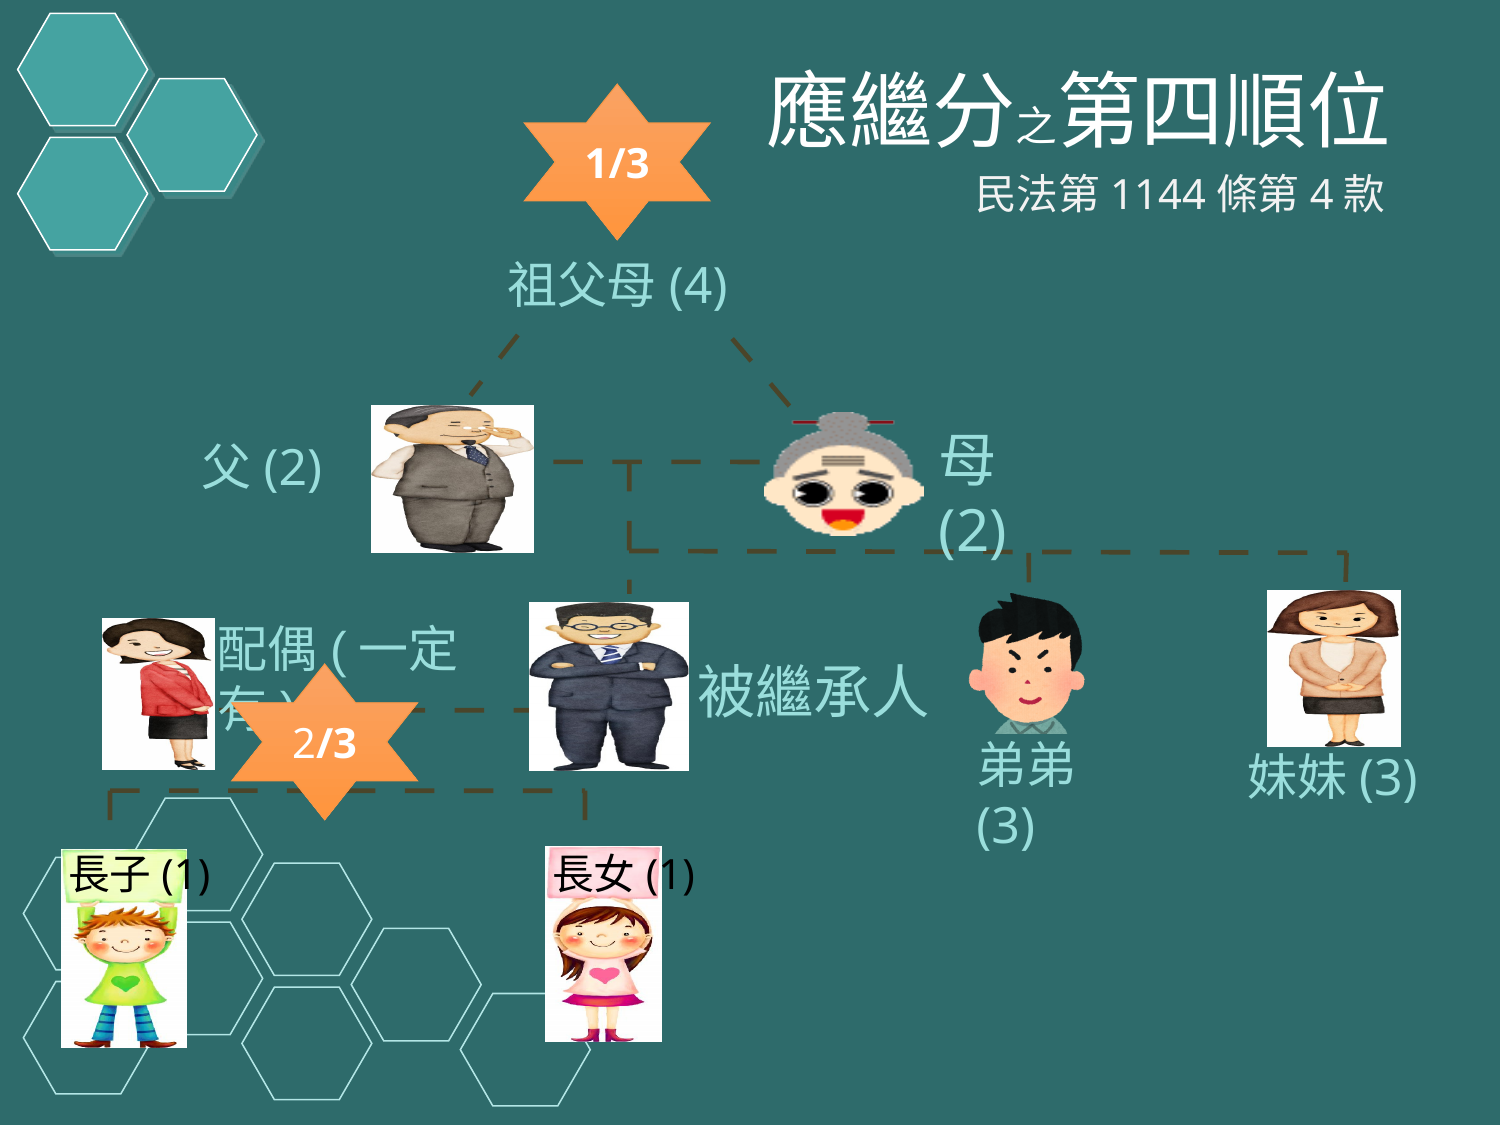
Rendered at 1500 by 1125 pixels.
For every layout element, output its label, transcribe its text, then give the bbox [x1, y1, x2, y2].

text_box 配偶(一定有) [197, 607, 534, 748]
picture [764, 412, 924, 536]
picture [61, 906, 187, 1049]
text_box 祖父母(4) [476, 243, 758, 324]
picture [529, 602, 689, 771]
text_box 2/3 [231, 664, 418, 820]
text_box 母(2) [923, 415, 1086, 571]
text_box 民法第1144條第4款 [686, 157, 1406, 228]
text_box 父(2) [186, 427, 348, 503]
picture [950, 589, 1110, 735]
text_box 1/3 [524, 84, 711, 240]
title 應繼分之第四順位 [277, 42, 1406, 173]
picture [545, 906, 662, 1042]
text_box 長女(1) [537, 839, 726, 906]
picture [1267, 590, 1401, 747]
text_box 長子(1) [53, 839, 253, 906]
picture [102, 618, 215, 770]
picture [371, 405, 534, 553]
text_box 妹妹(3) [1232, 737, 1434, 813]
text_box 弟弟(3) [961, 725, 1159, 861]
text_box 被繼承人 [677, 645, 955, 736]
